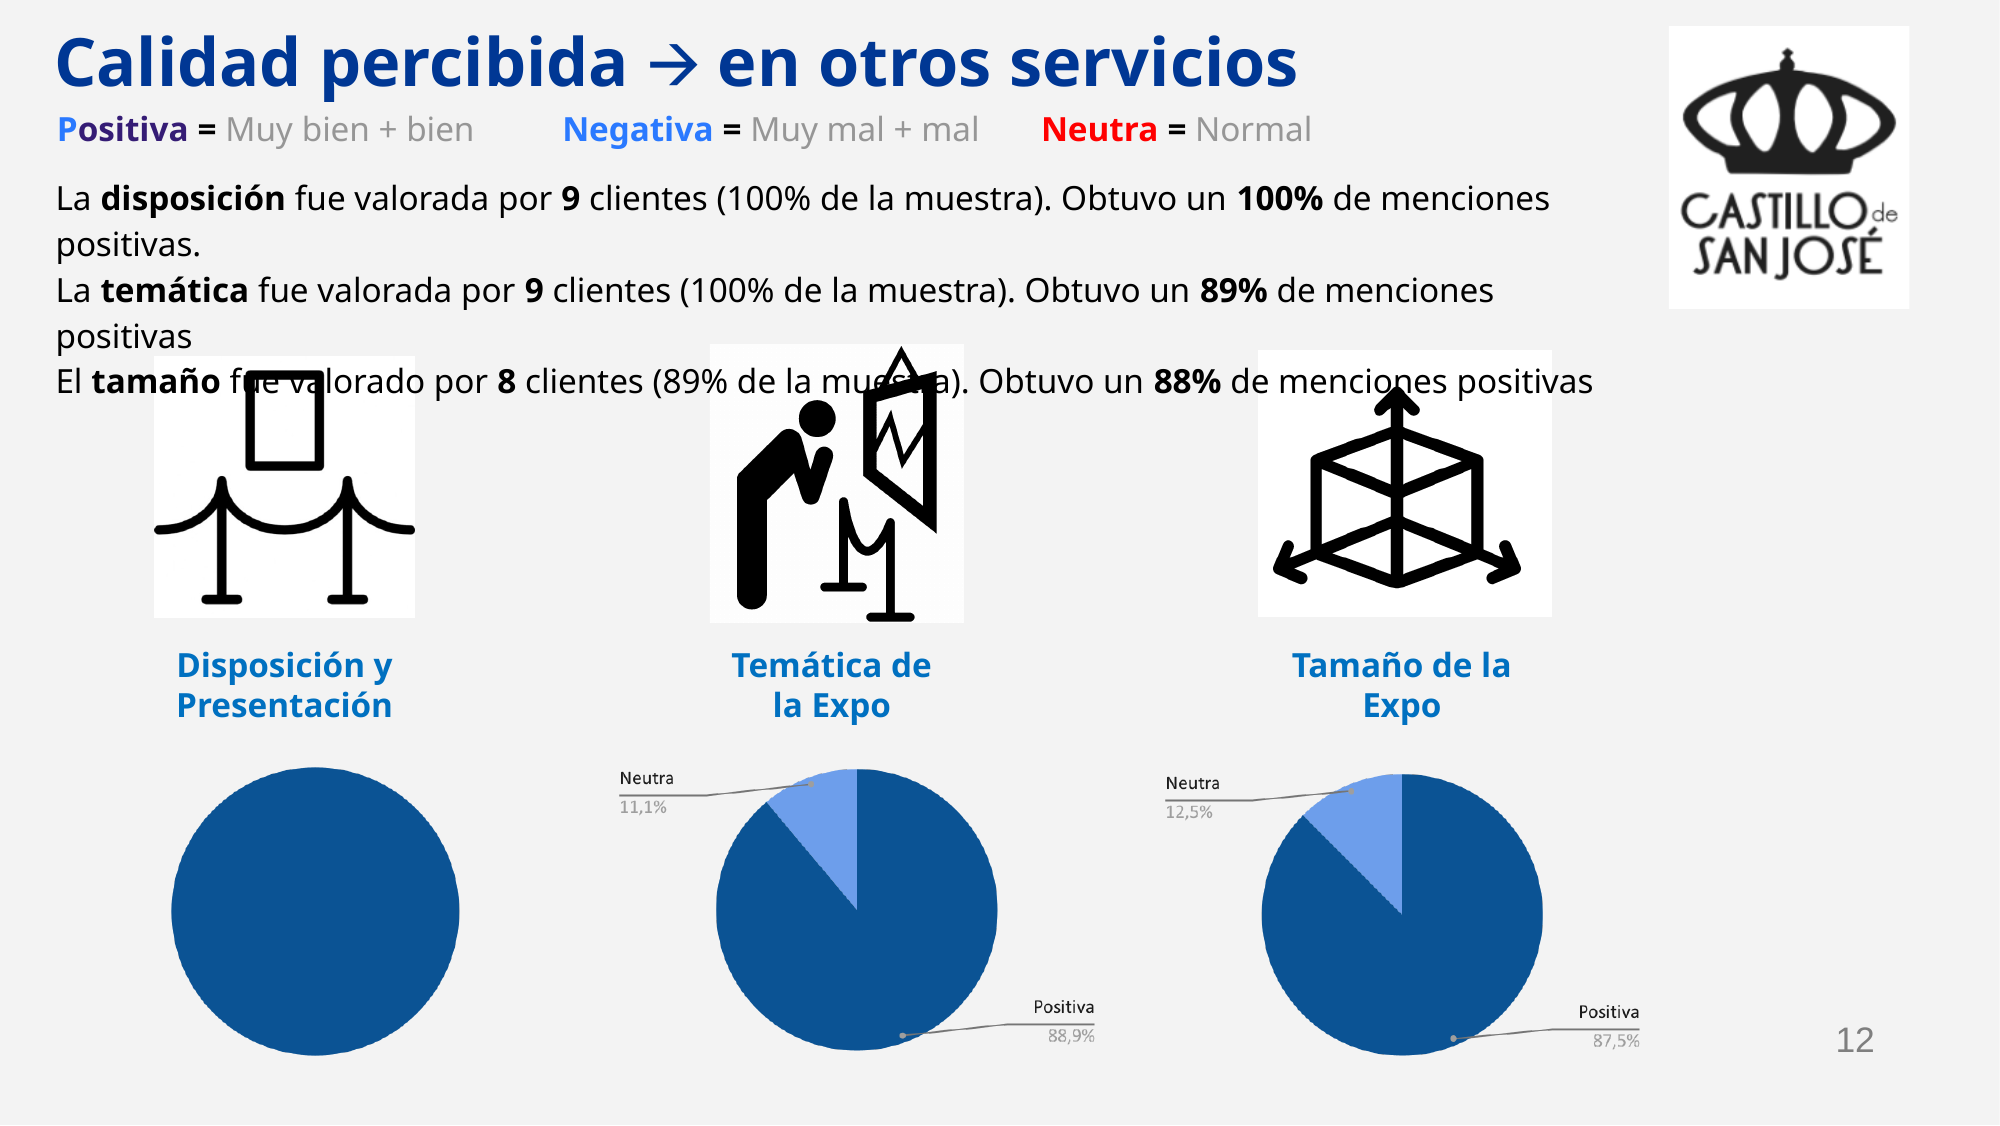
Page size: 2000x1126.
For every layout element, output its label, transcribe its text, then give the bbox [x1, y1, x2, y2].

slide_number <number> [1655, 1008, 1894, 1069]
picture [603, 753, 1110, 1066]
picture [154, 356, 415, 618]
picture [56, 751, 574, 1071]
text_box Calidad percibida 🡪 en otros servicios [54, 0, 1374, 120]
picture [1149, 758, 1655, 1071]
text_box Temática de la Expo [703, 636, 961, 733]
picture [709, 344, 964, 623]
picture [410, 377, 415, 391]
text_box Positiva = Muy bien + bien Negativa = Muy mal + mal Neutra = Normal [56, 100, 1402, 156]
text_box Disposición y Presentación [154, 636, 415, 733]
text_box La disposición fue valorada por 9 clientes (100% de la muestra). Obtuvo un 100% de menciones positivas. La temática fue valorada por 9 clientes (100% de la muestra). Obtuvo un 89% de menciones positivas El tamaño fue valorado por 8 clientes (89% de la muestra). Obtuvo un 88% de menciones positivas [40, 156, 1623, 309]
text_box Tamaño de la Expo [1268, 636, 1536, 733]
picture [1258, 350, 1552, 617]
picture [1668, 26, 1910, 309]
